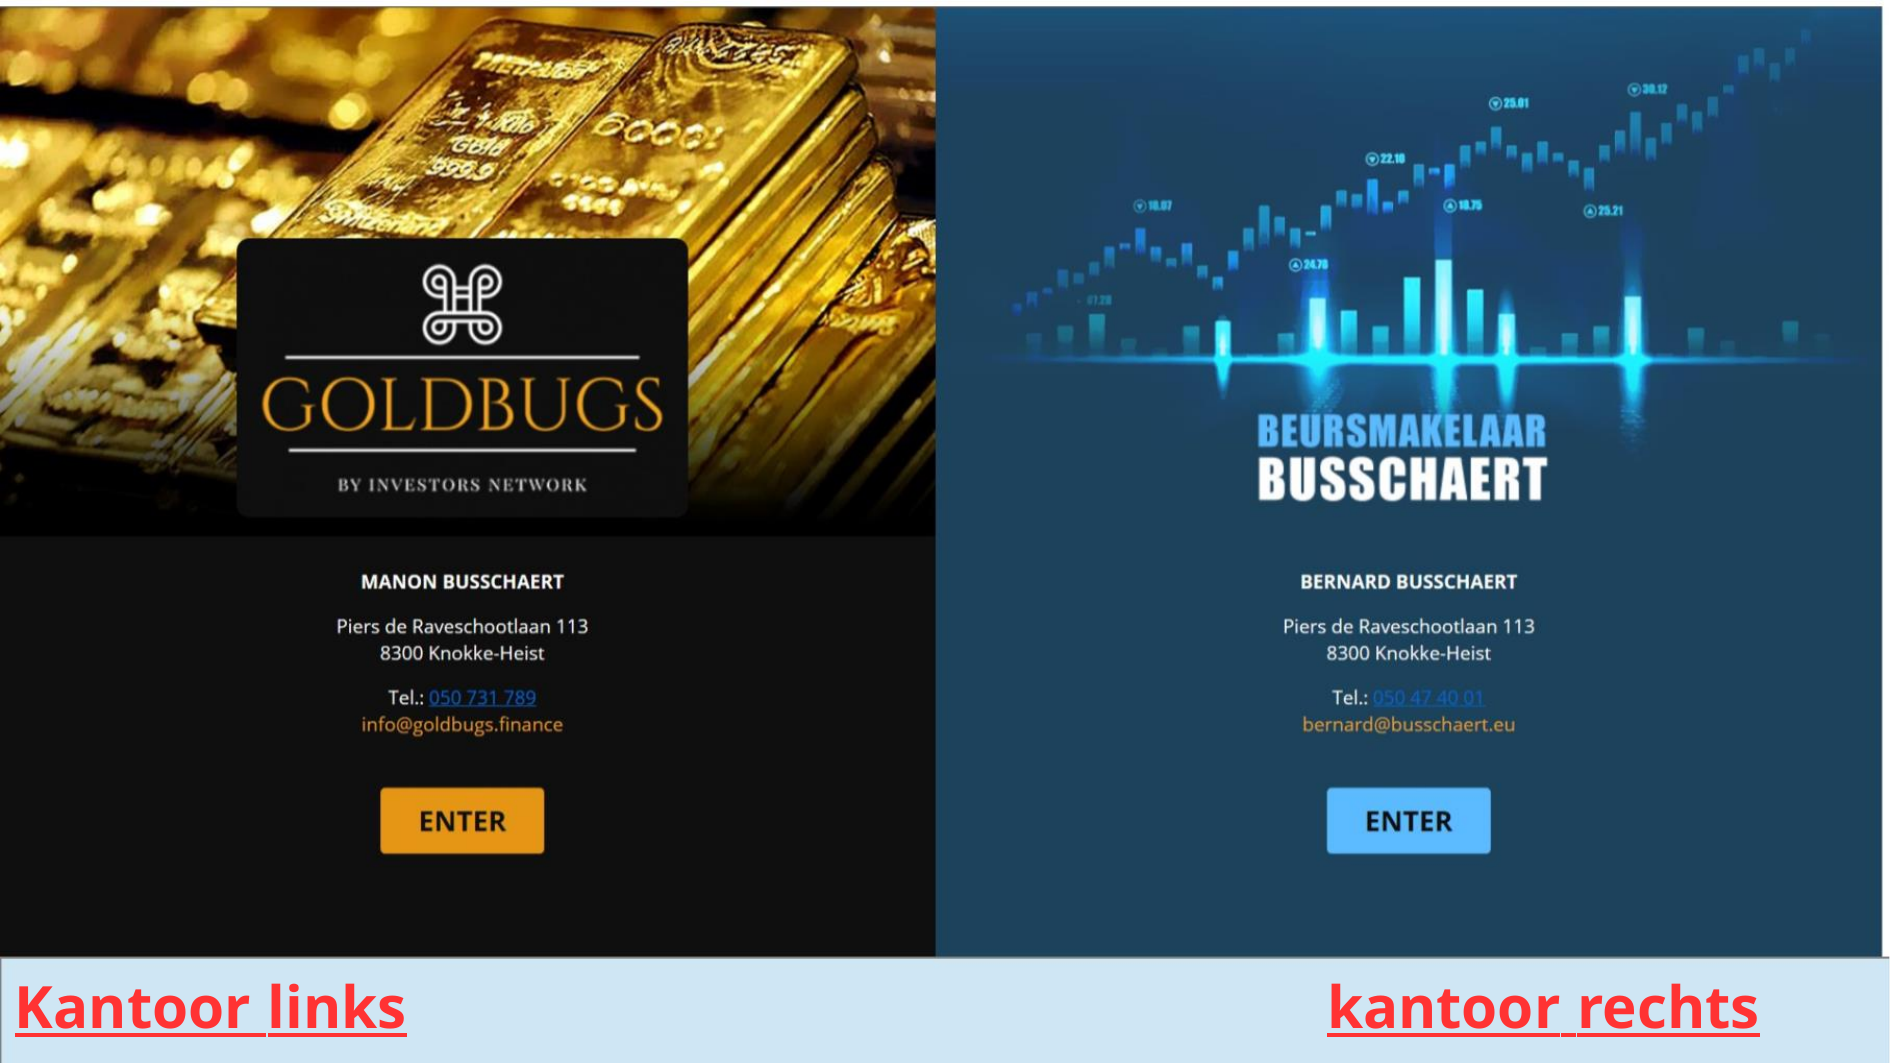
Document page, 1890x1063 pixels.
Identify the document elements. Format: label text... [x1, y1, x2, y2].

text_box Kantoor links [14, 984, 475, 1063]
text_box [0, 0, 1890, 1063]
text_box kantoor rechts [1327, 984, 1820, 1063]
